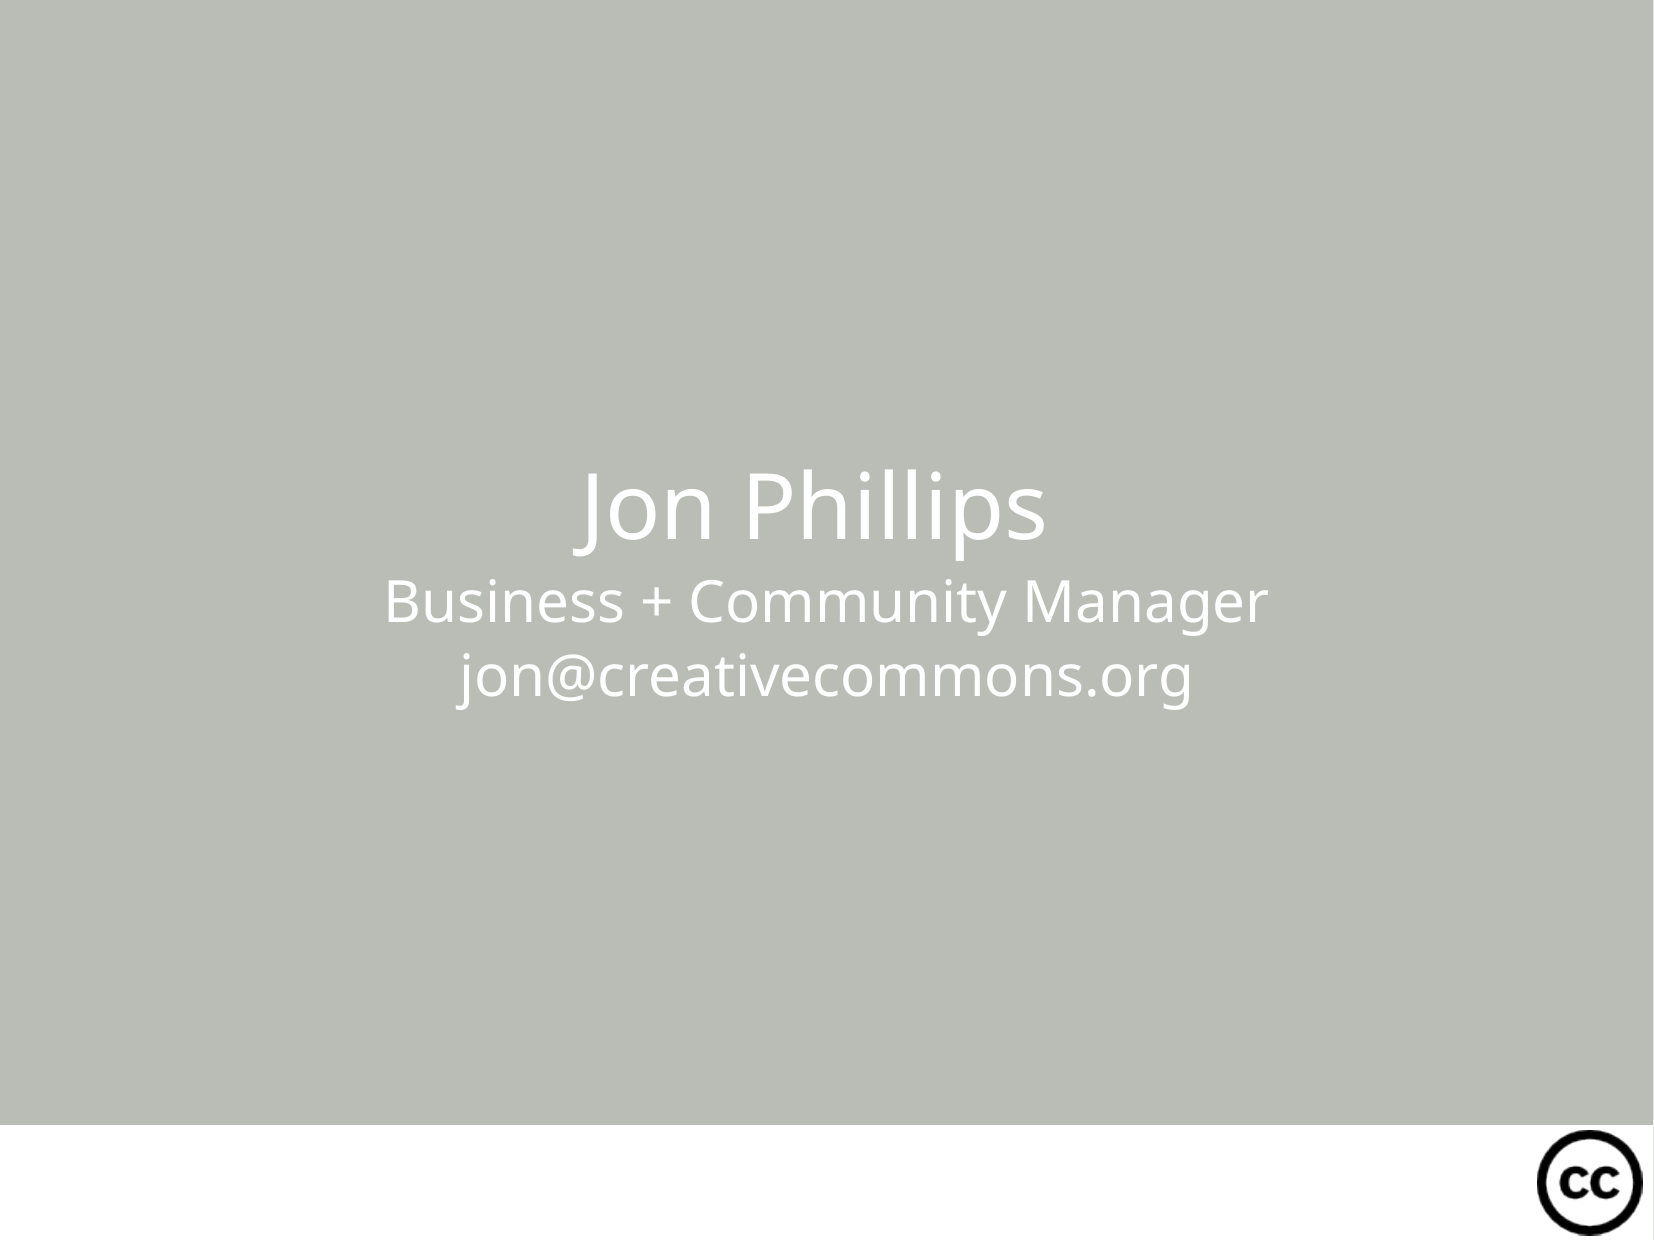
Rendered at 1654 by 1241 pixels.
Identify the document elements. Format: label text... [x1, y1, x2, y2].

picture [1537, 1130, 1643, 1236]
title Jon Phillips Business + Community Manager jon@creativecommons.org [82, 461, 1571, 696]
